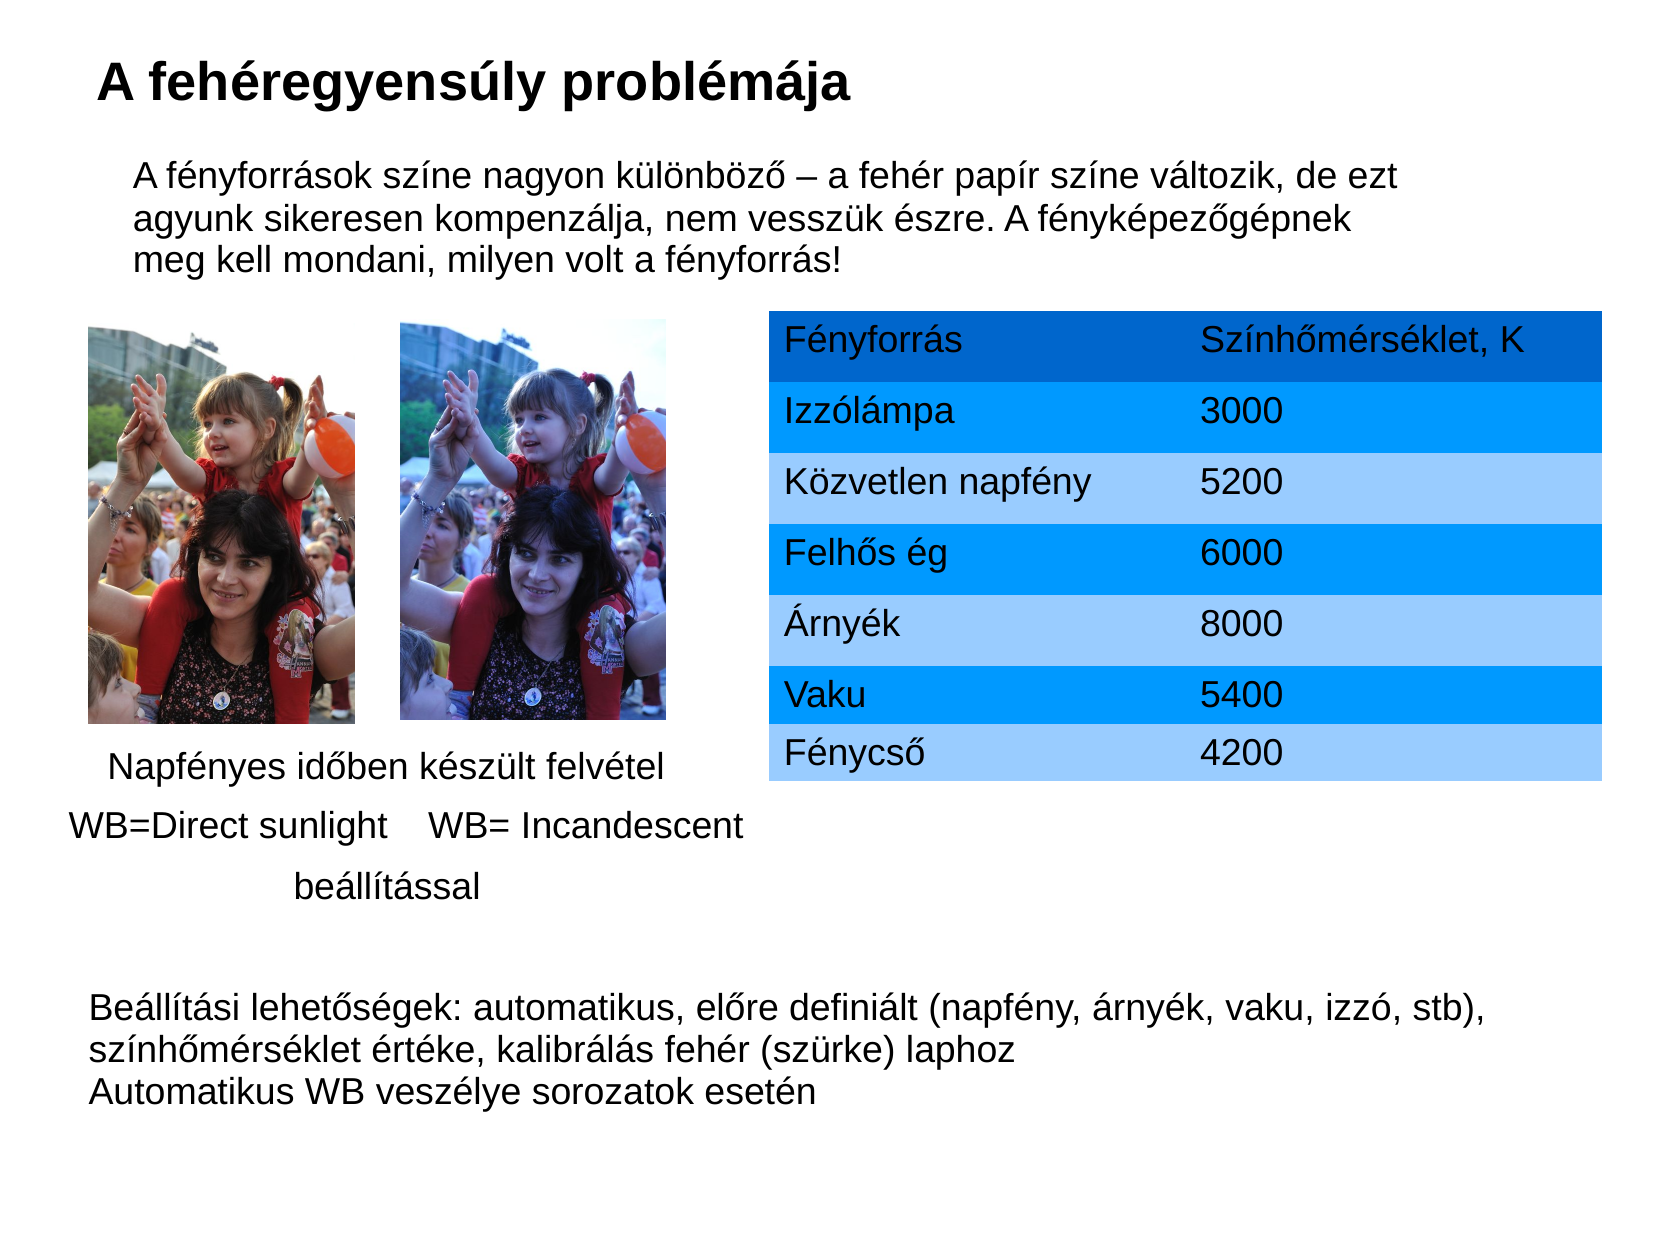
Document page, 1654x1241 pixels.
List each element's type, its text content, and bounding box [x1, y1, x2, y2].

text_box A fényforrások színe nagyon különböző – a fehér papír színe változik, de ezt agyunk sikeresen kompenzálja, nem vesszük észre. A fényképezőgépnek meg kell mondani, milyen volt a fényforrás! [118, 147, 1423, 289]
text_box WB= Incandescent [413, 797, 759, 855]
table_cell Közvetlen napfény [769, 453, 1185, 524]
table_cell Vaku [769, 666, 1185, 724]
table_cell 3000 [1185, 382, 1602, 453]
text_box WB=Direct sunlight [53, 797, 414, 857]
text_box Beállítási lehetőségek: automatikus, előre definiált (napfény, árnyék, vaku, izzó, stb), színhőmérséklet értéke, kalibrálás fehér (szürke) laphoz Automatikus WB veszélye sorozatok esetén [73, 978, 1511, 1120]
picture [400, 319, 666, 720]
table_cell 6000 [1185, 524, 1602, 595]
table_cell 5200 [1185, 453, 1602, 524]
table_cell Árnyék [769, 595, 1185, 666]
text_box beállítással [278, 858, 496, 915]
table_cell Izzólámpa [769, 382, 1185, 453]
picture [88, 323, 355, 724]
text_box Napfényes időben készült felvétel [92, 738, 680, 797]
text_box A fehéregyensúly problémája [81, 44, 866, 122]
table_cell 8000 [1185, 595, 1602, 666]
table_cell Fénycső [769, 724, 1185, 781]
table_cell 5400 [1185, 666, 1602, 724]
table_header Színhőmérséklet, K [1185, 311, 1602, 382]
table_header Fényforrás [769, 311, 1185, 382]
table_cell Felhős ég [769, 524, 1185, 595]
table_cell 4200 [1185, 724, 1602, 781]
